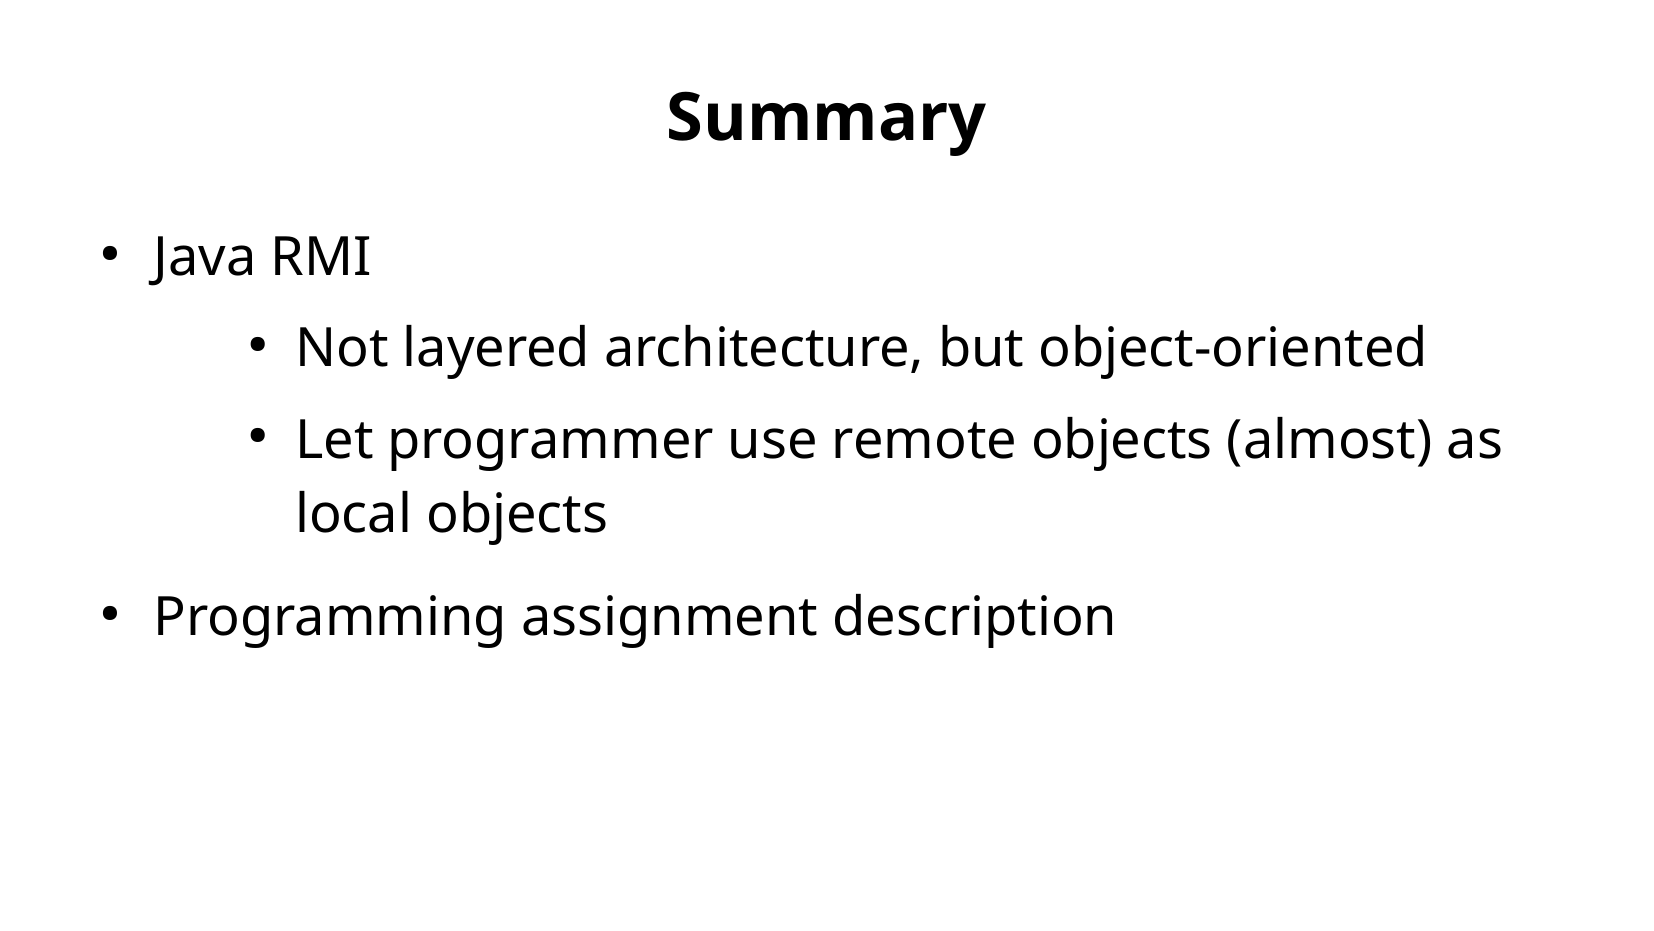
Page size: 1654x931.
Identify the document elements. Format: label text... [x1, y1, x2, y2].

title Summary [82, 36, 1571, 193]
list Java RMI Not layered architecture, but object-oriented Let programmer use remote objects (almost) as local objects Programming assignment description [82, 217, 1571, 757]
